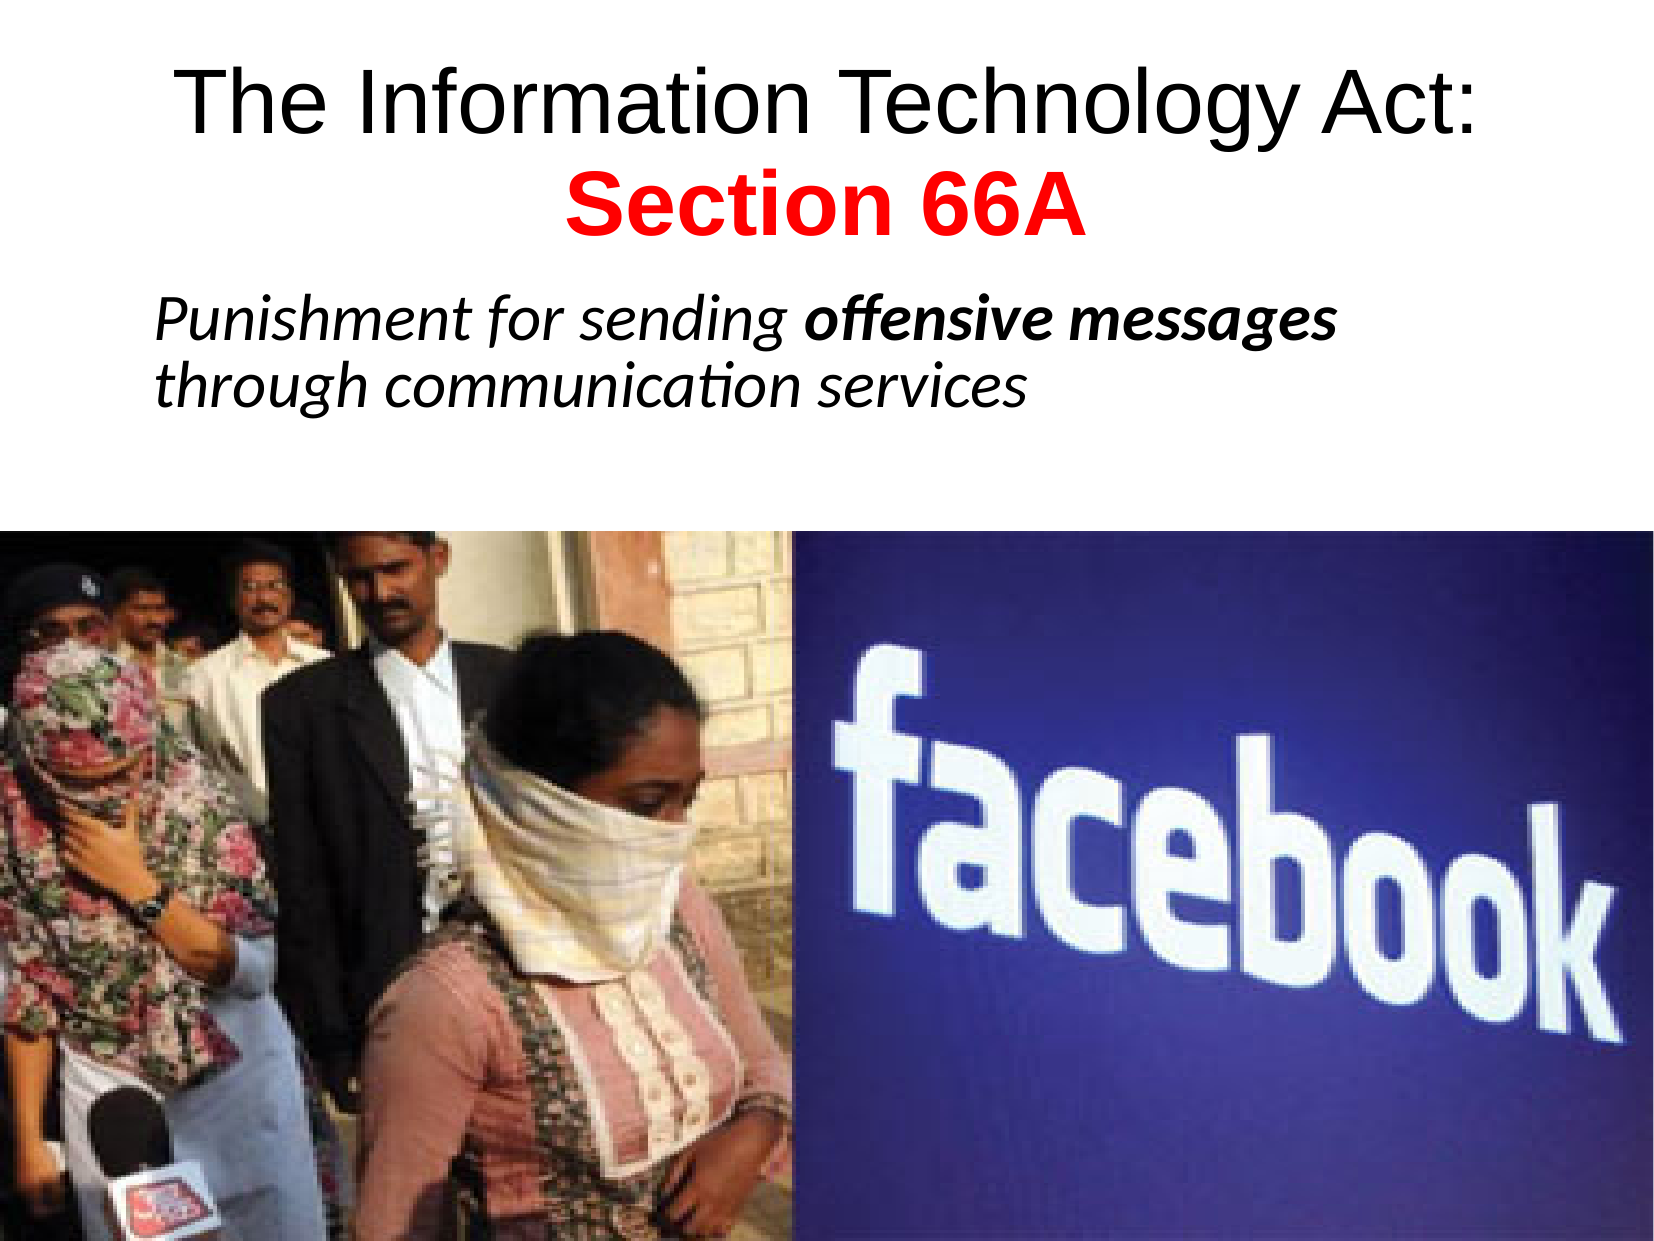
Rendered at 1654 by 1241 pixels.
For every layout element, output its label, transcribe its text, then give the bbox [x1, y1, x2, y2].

list Punishment for sending offensive messages through communication services [82, 290, 1538, 531]
title The Information Technology Act: Section 66A [82, 49, 1571, 257]
picture [0, 531, 1654, 1241]
